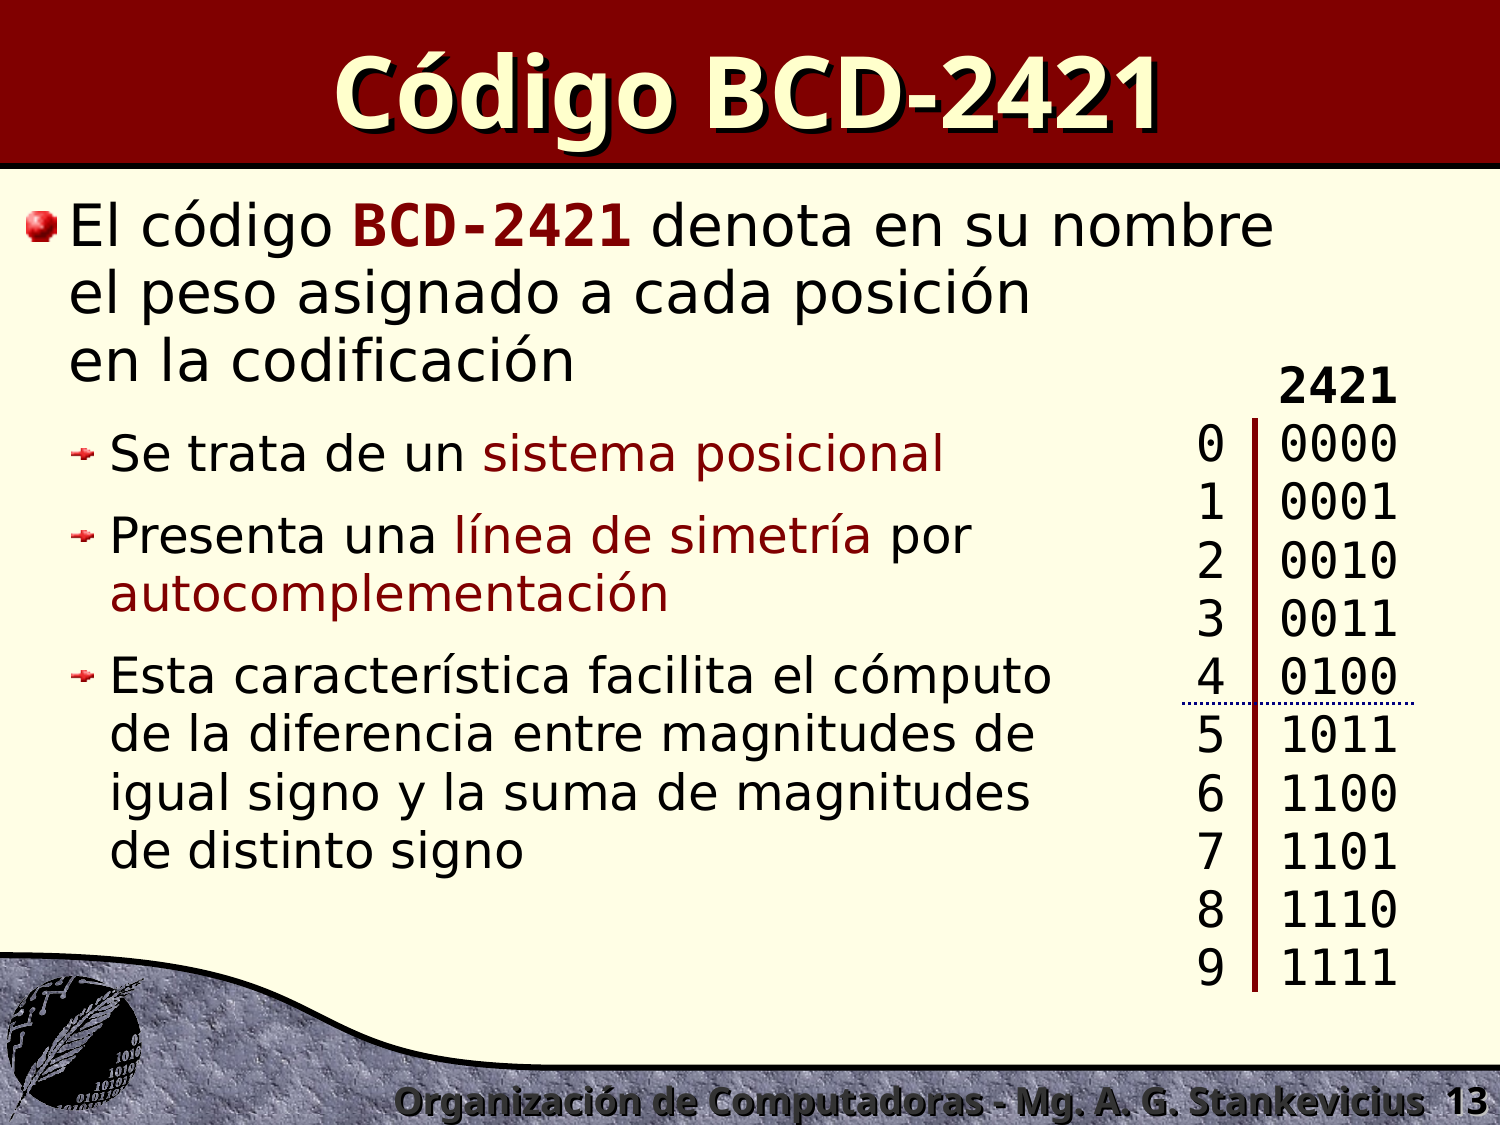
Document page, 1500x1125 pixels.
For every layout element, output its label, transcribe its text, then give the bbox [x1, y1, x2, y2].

picture [1058, 1100, 1065, 1110]
text_box 0 1 2 3 4 5 6 7 8 9 [1181, 407, 1241, 1009]
text_box 2421 0000 0001 0010 0011 0100 1011 1100 1101 1110 1111 [1263, 349, 1414, 1009]
picture [802, 1100, 806, 1110]
list El código BCD-2421 denota en su nombre el peso asignado a cada posición en la codificación Se trata de un sistema posicional Presenta una línea de simetría por autocomplementación Esta característica facilita el cómputo de la diferencia entre magnitudes de igual signo y la suma de magnitudes de distinto signo [11, 192, 1486, 935]
picture [0, 959, 1500, 1125]
title Código BCD-2421 [15, 5, 1485, 160]
picture [448, 1100, 455, 1110]
